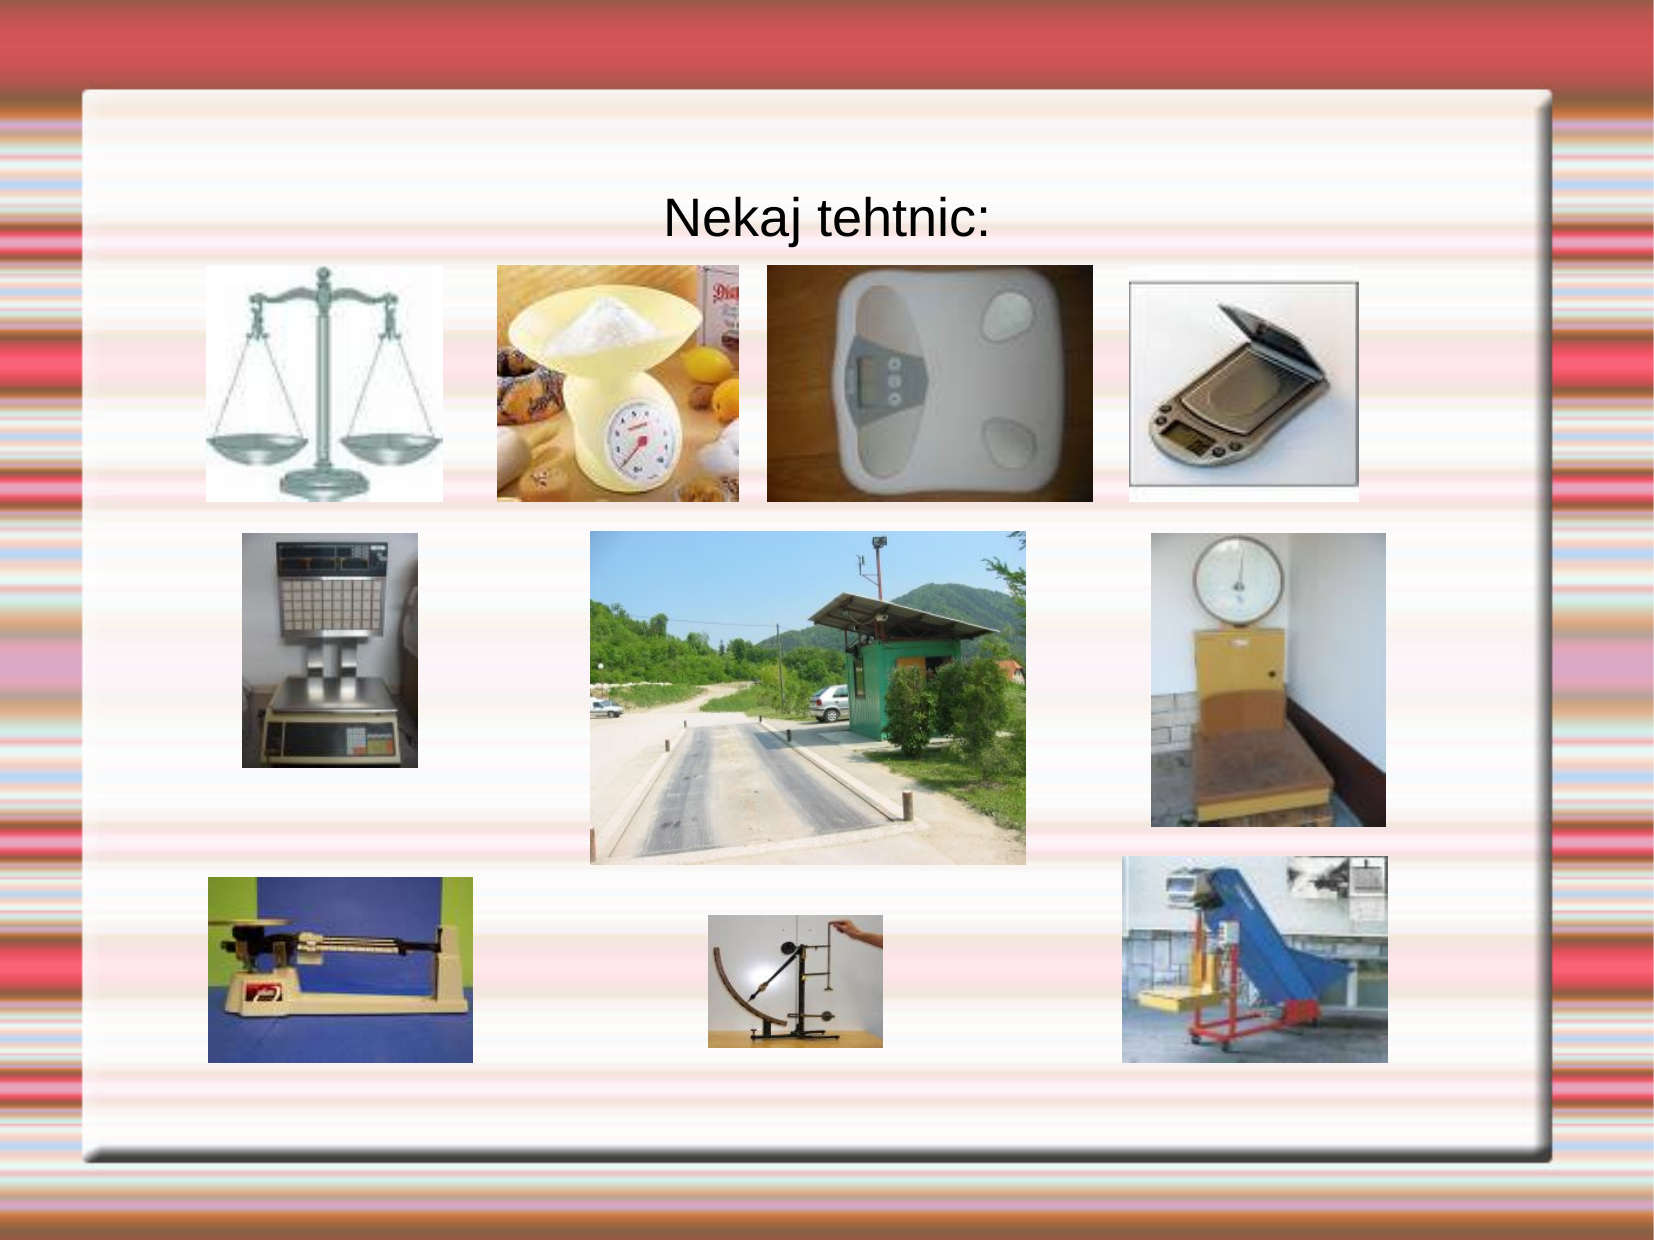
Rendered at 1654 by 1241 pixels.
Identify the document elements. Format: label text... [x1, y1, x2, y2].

title Nekaj tehtnic: [121, 114, 1534, 322]
picture [0, 0, 1654, 1240]
